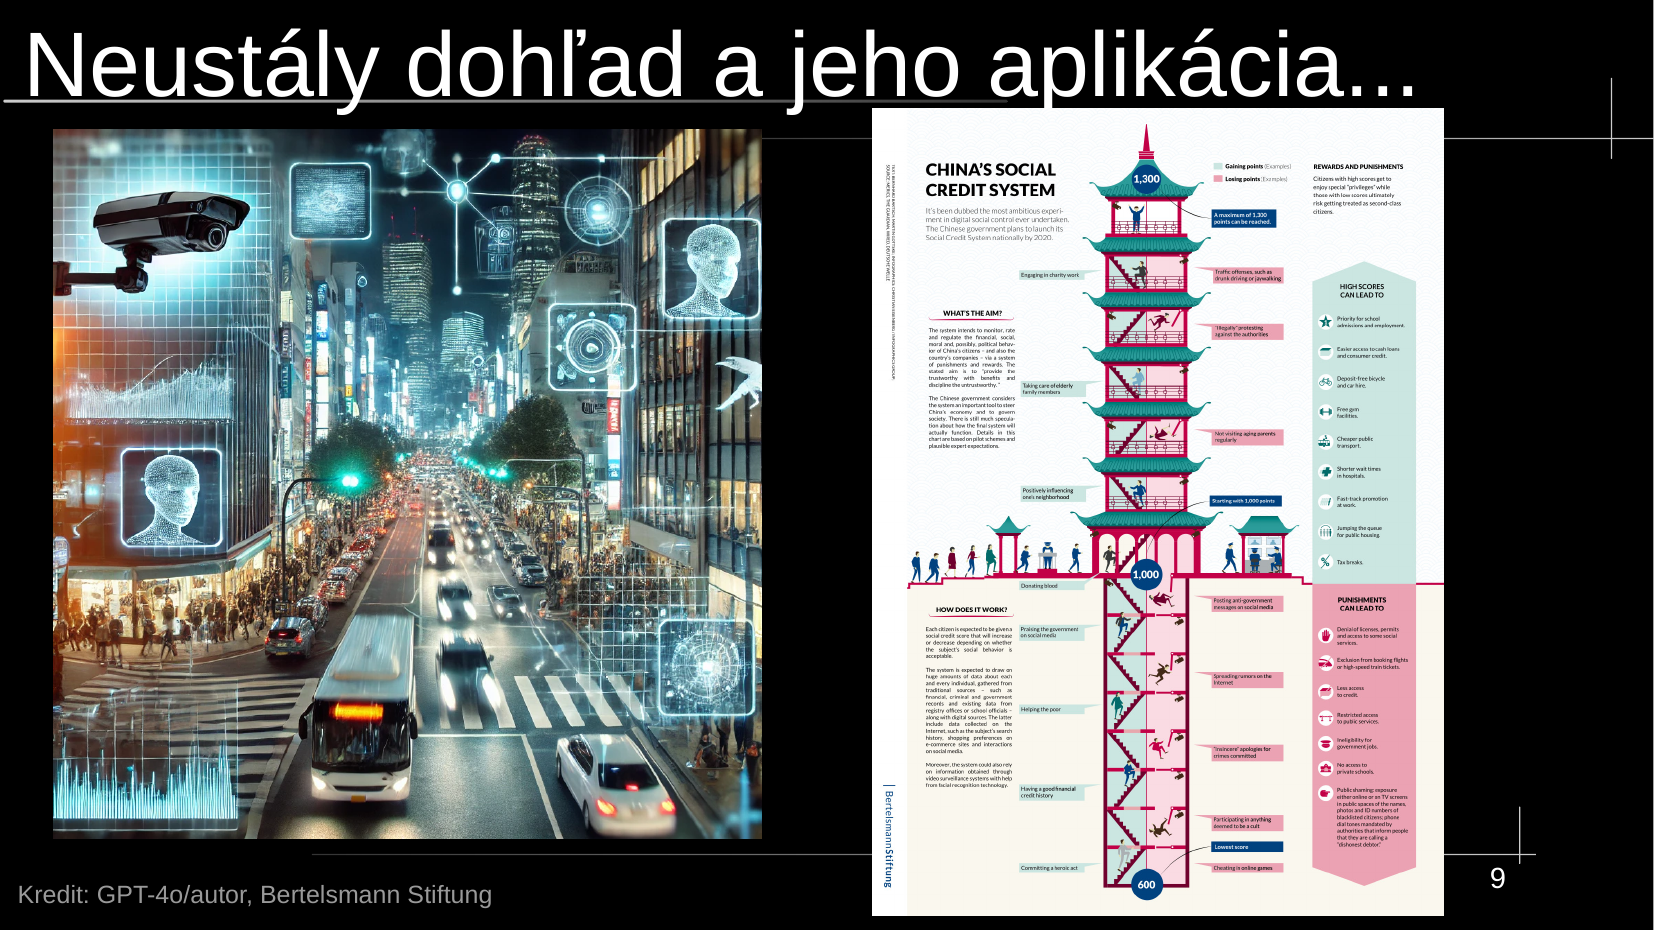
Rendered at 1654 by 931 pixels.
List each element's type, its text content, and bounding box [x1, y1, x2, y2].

picture [53, 129, 762, 839]
title Neustály dohľad a jeho aplikácia... [23, 11, 1589, 119]
title Kredit: GPT-4o/autor, Bertelsmann Stiftung [17, 862, 1235, 928]
picture [872, 108, 1444, 916]
